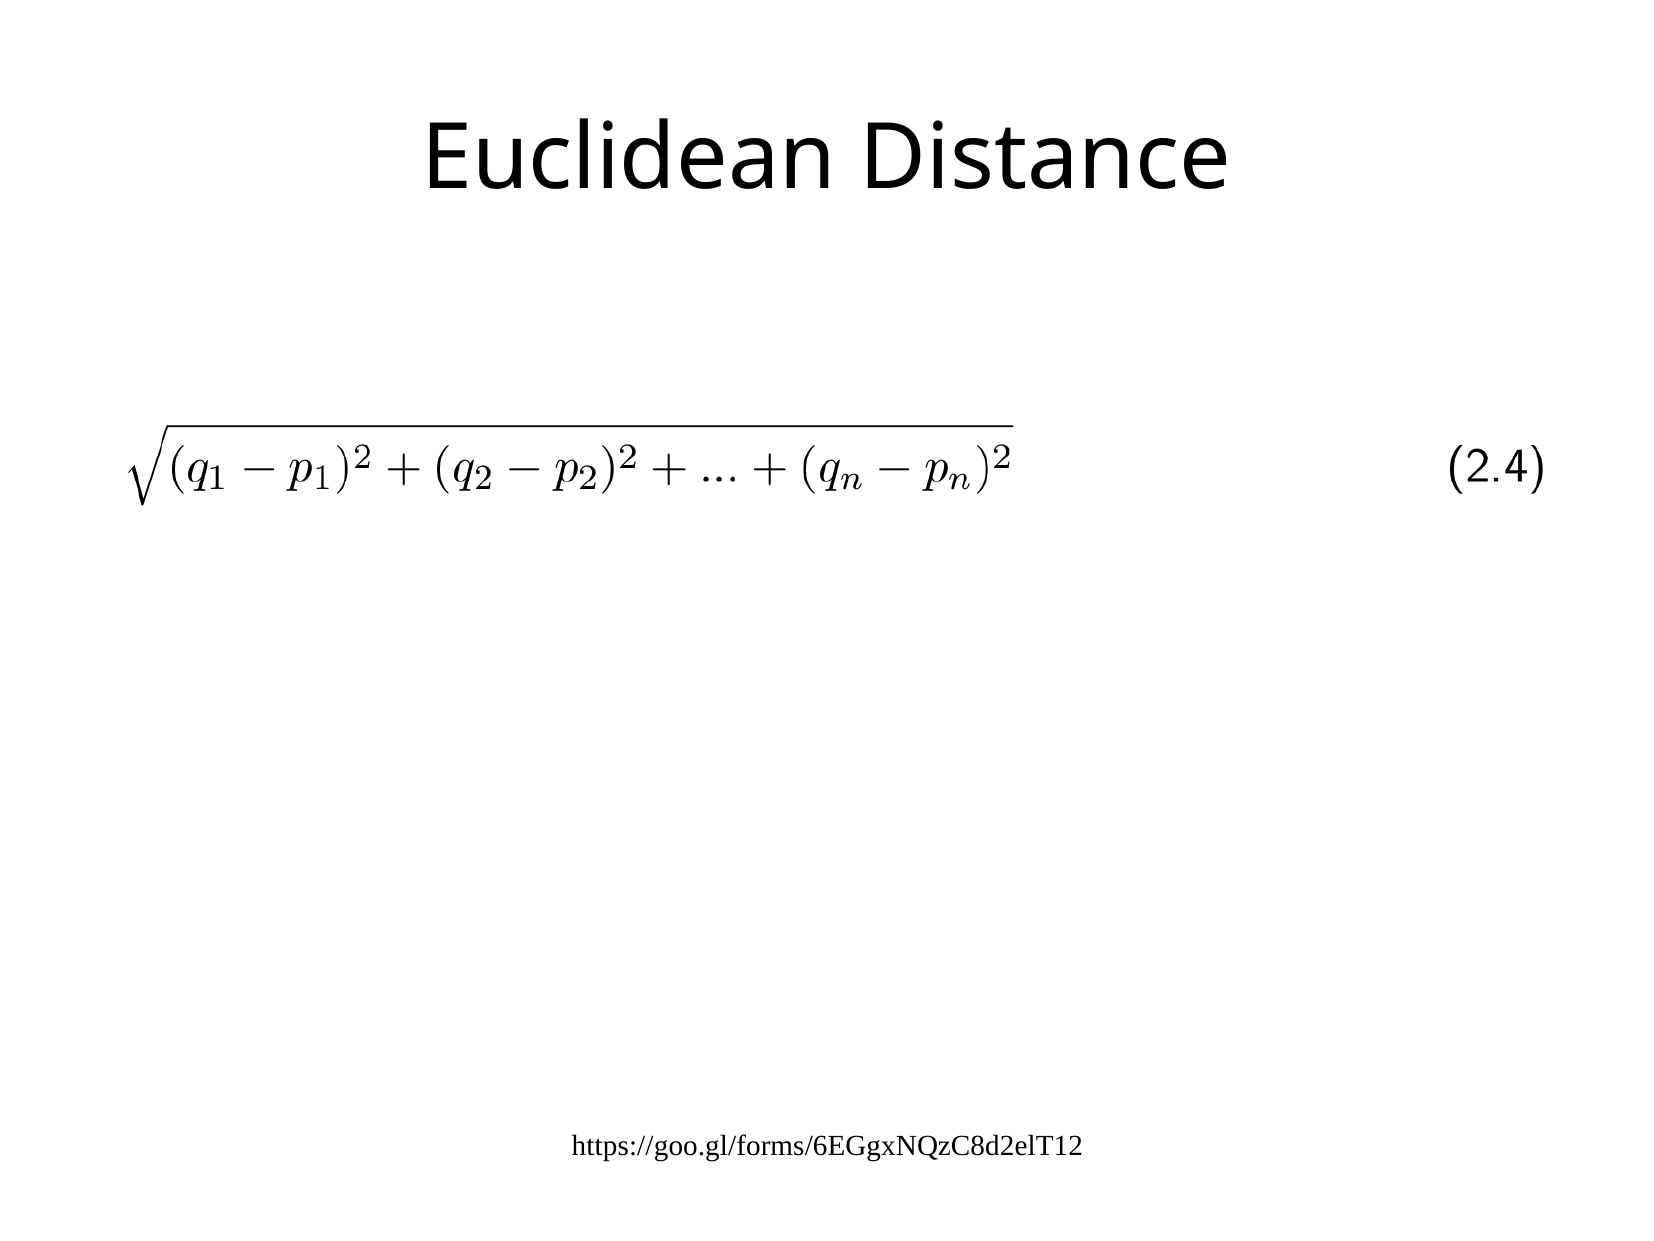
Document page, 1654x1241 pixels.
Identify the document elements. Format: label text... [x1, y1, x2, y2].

picture [70, 354, 1559, 533]
title Euclidean Distance [82, 49, 1571, 257]
